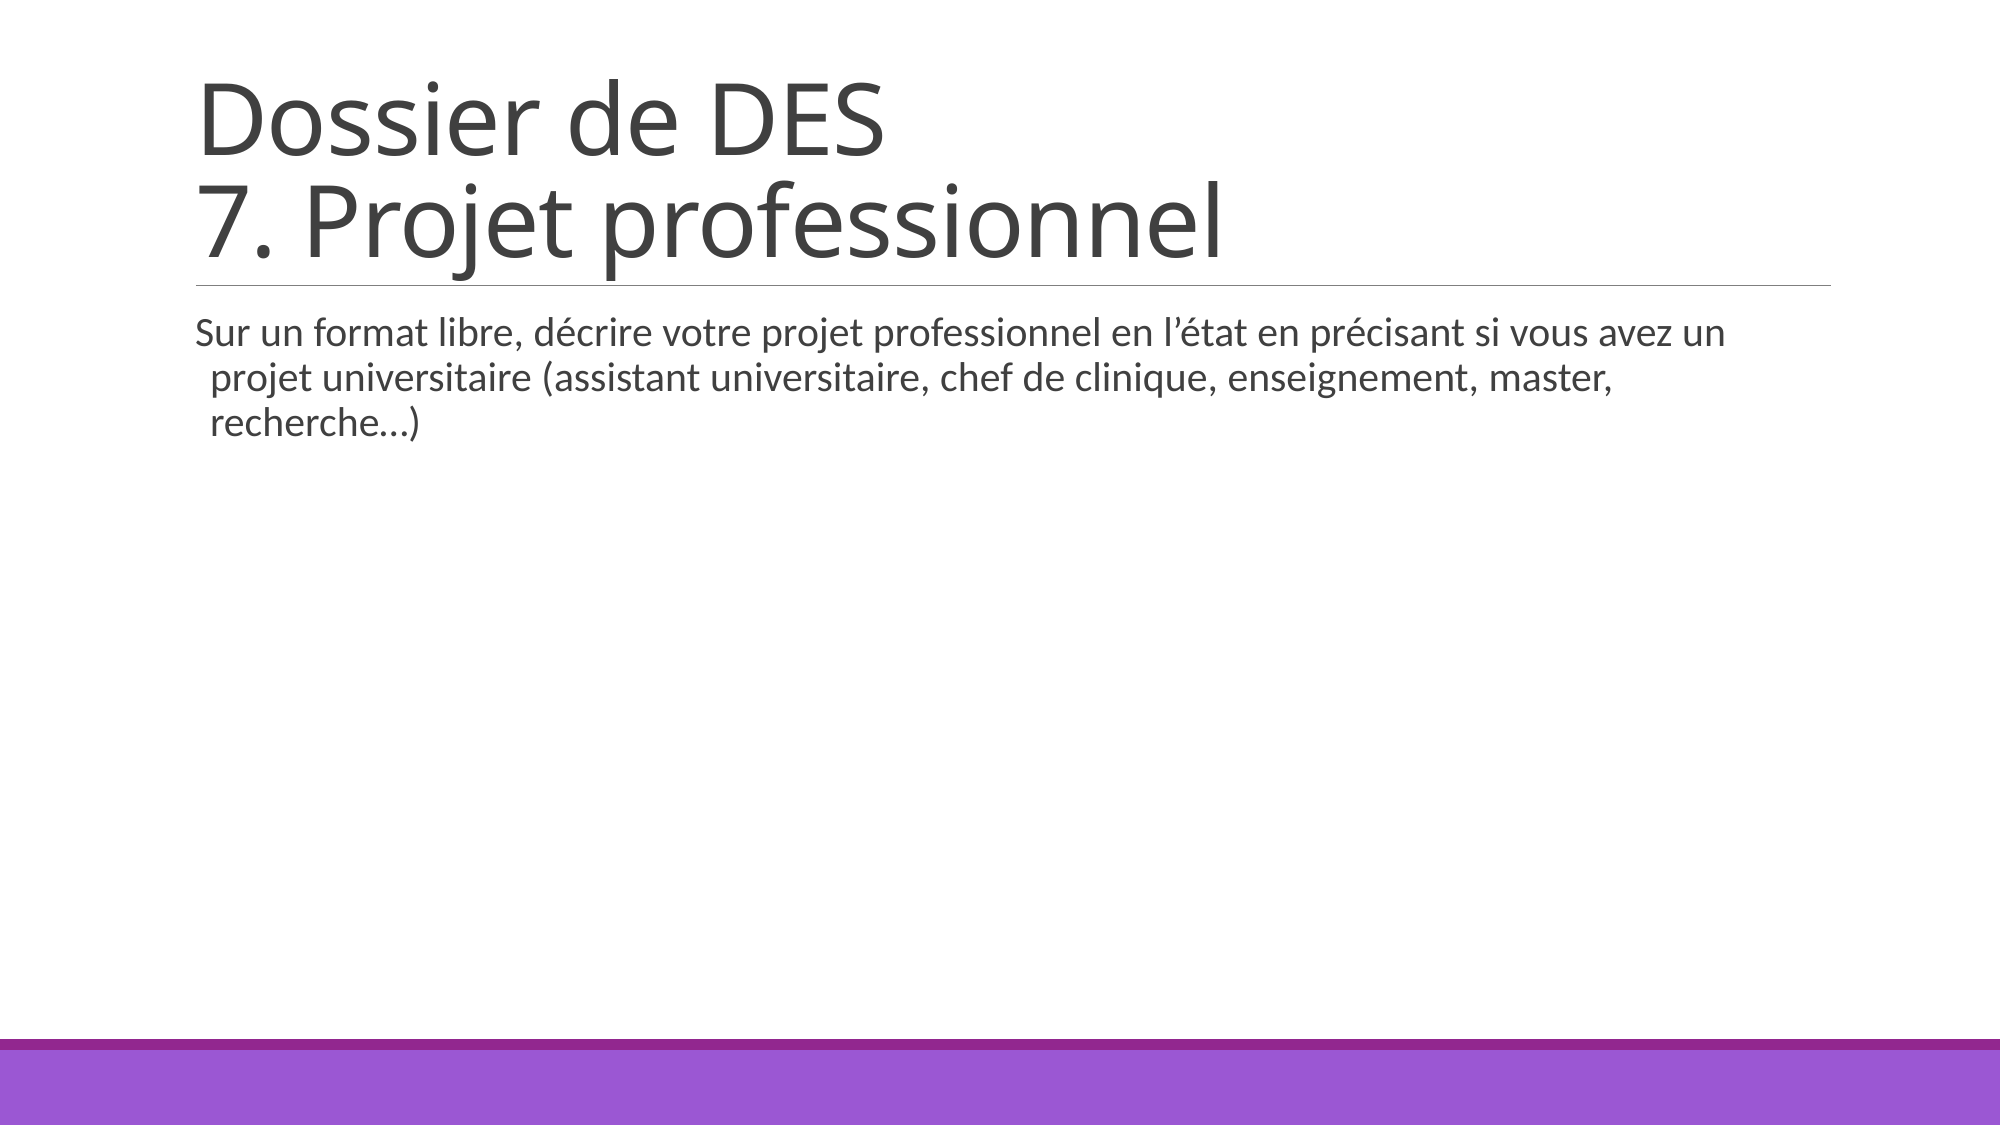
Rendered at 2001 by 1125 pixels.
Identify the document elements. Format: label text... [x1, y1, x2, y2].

list Sur un format libre, décrire votre projet professionnel en l’état en précisant si vous avez un projet universitaire (assistant universitaire, chef de clinique, enseignement, master, recherche…) [180, 302, 1831, 963]
title Dossier de DES 7. Projet professionnel [180, 47, 1831, 286]
